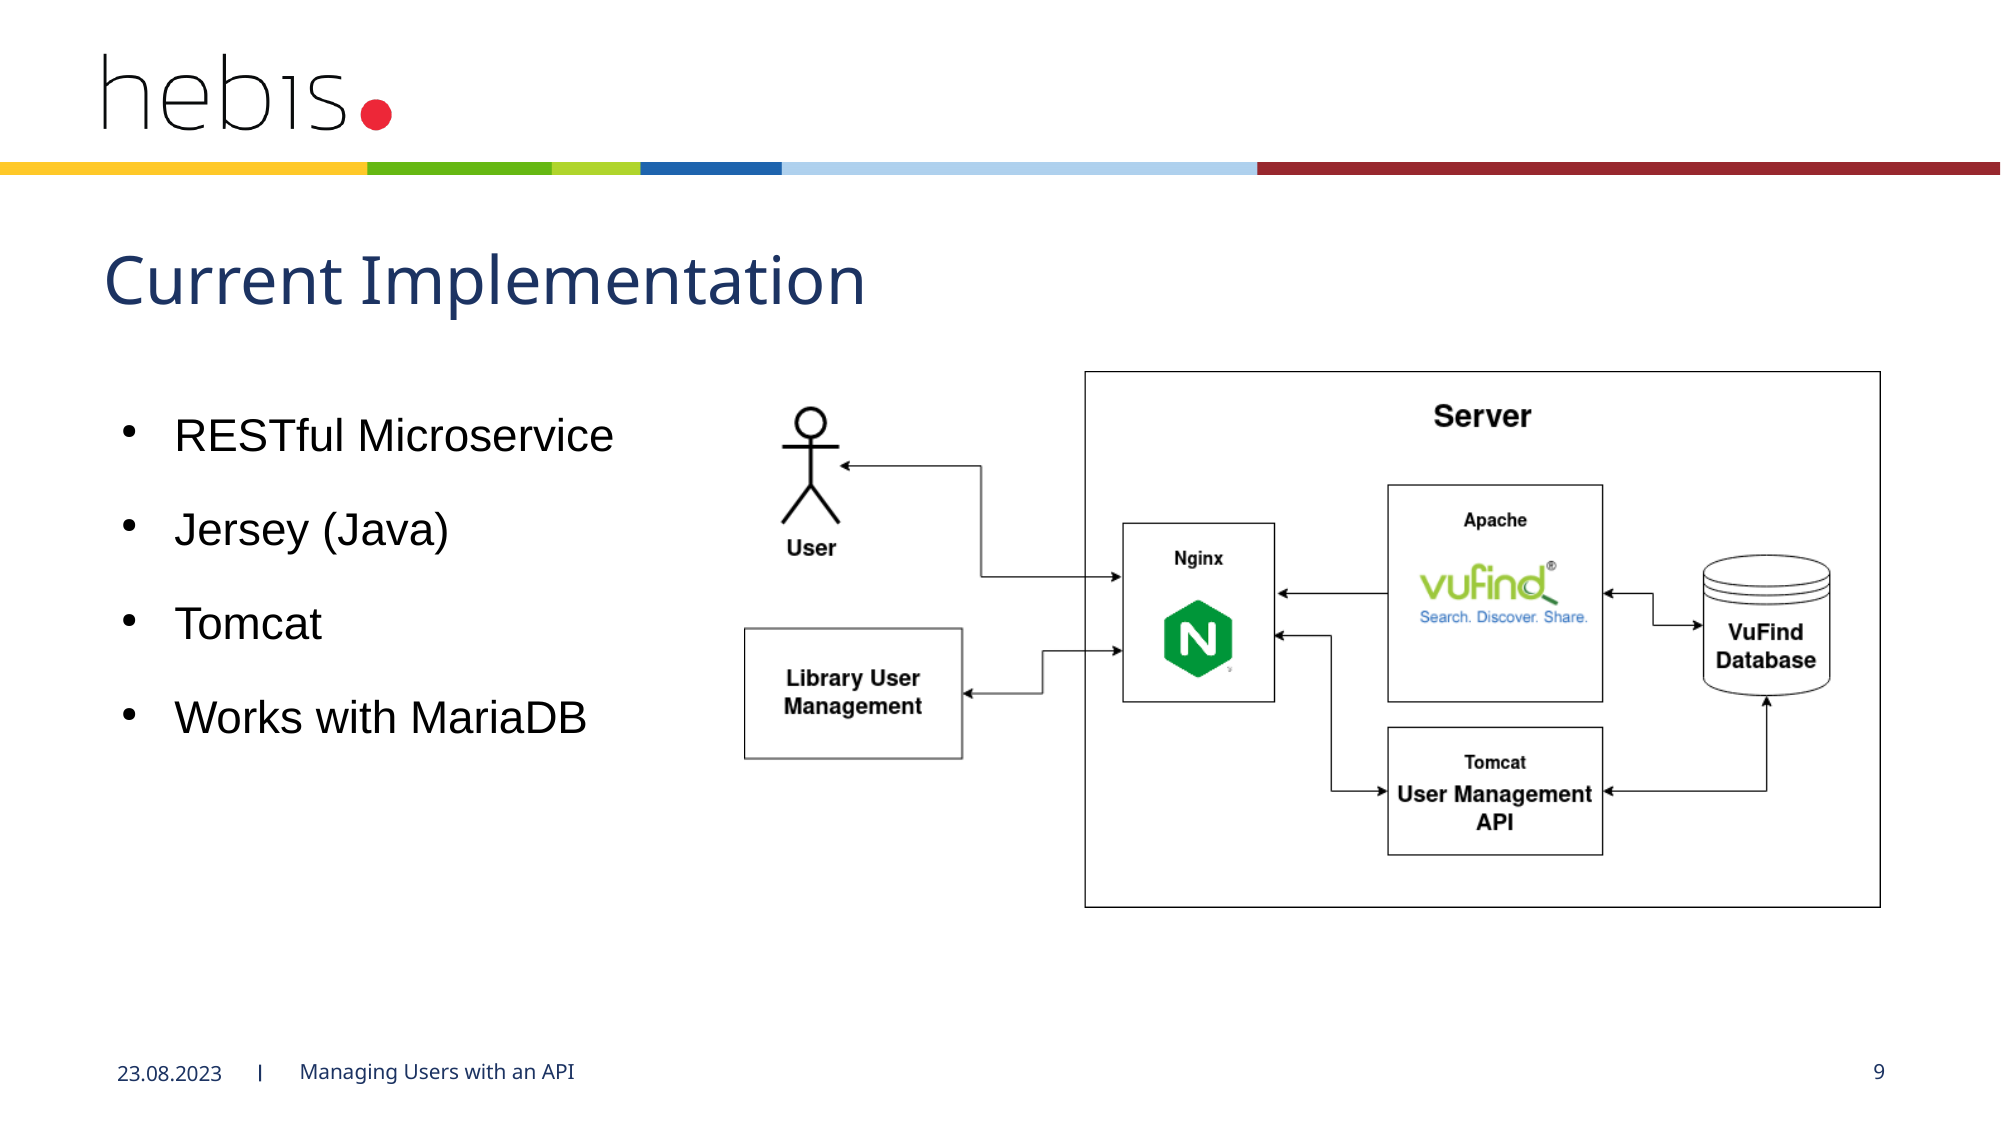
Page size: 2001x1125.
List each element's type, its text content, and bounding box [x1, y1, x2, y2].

list RESTful Microservice Jersey (Java) Tomcat Works with MariaDB [97, 371, 874, 991]
slide_number 23.08.2023 [102, 1042, 271, 1103]
picture [744, 371, 1881, 908]
list Current Implementation [97, 242, 1581, 313]
picture [0, 0, 2001, 248]
